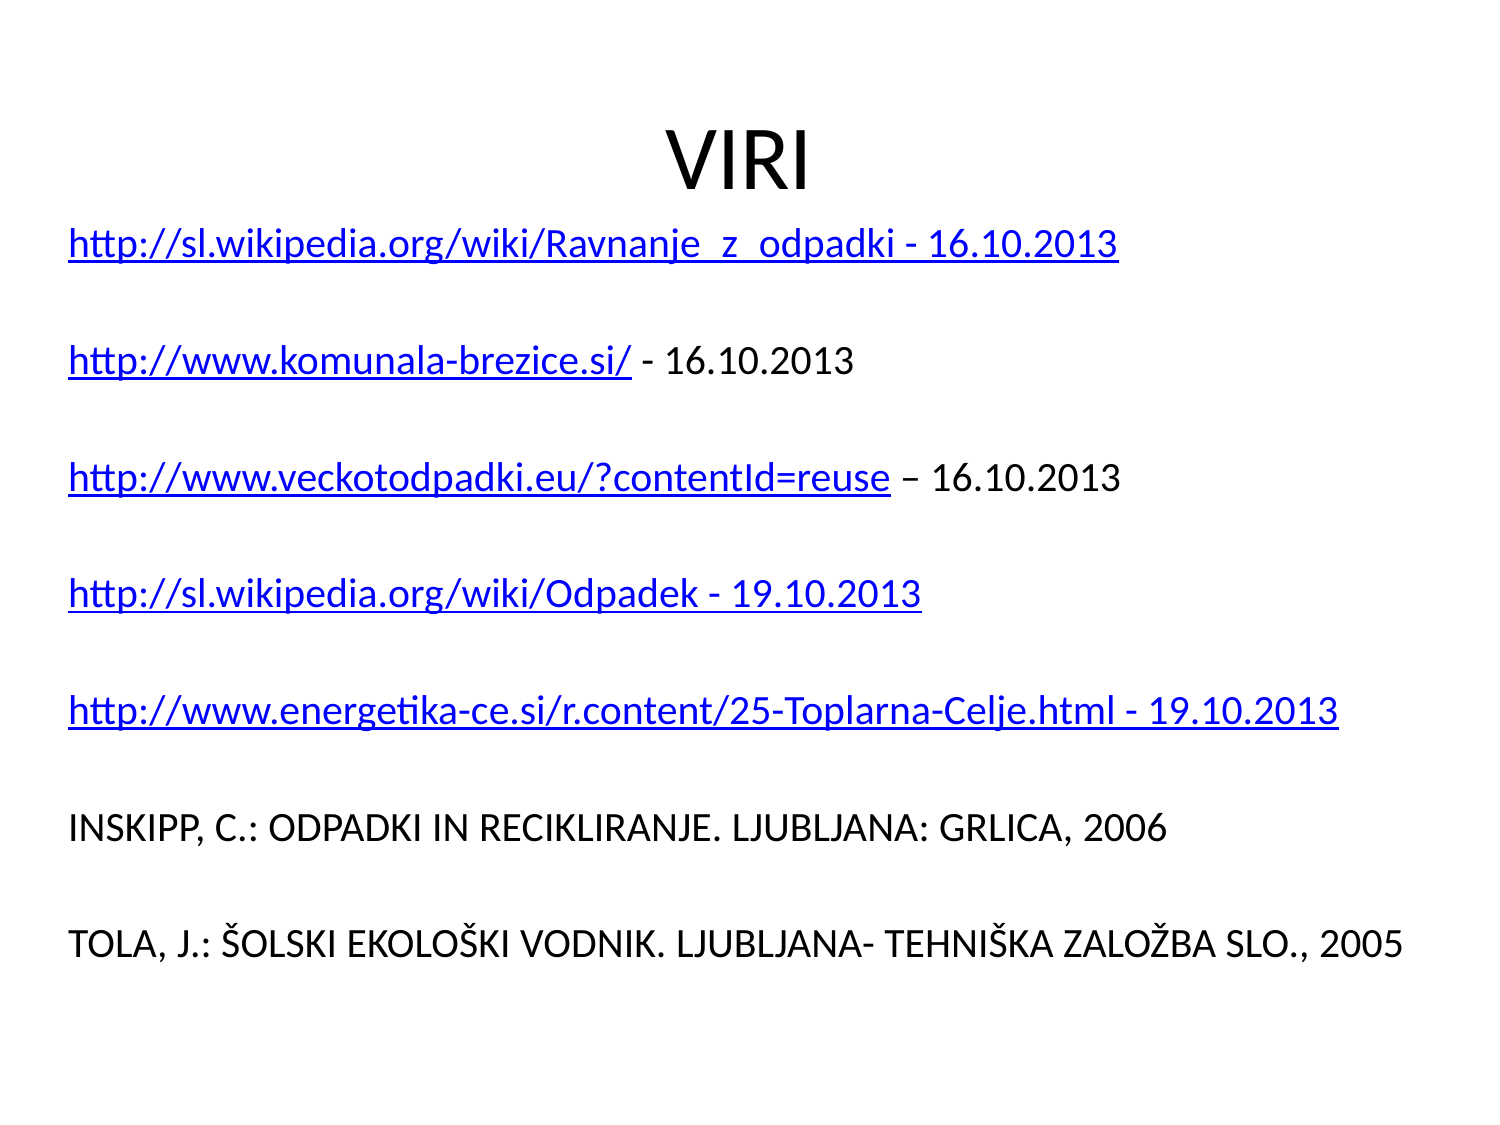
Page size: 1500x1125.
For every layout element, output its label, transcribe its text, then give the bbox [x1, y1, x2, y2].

list VIRI http://sl.wikipedia.org/wiki/Ravnanje_z_odpadki - 16.10.2013 http://www.komunala-brezice.si/ - 16.10.2013 http://www.veckotodpadki.eu/?contentId=reuse – 16.10.2013 http://sl.wikipedia.org/wiki/Odpadek - 19.10.2013 http://www.energetika-ce.si/r.content/25-Toplarna-Celje.html - 19.10.2013 INSKIPP, C.: ODPADKI IN RECIKLIRANJE. LJUBLJANA: GRLICA, 2006 TOLA, J.: ŠOLSKI EKOLOŠKI VODNIK. LJUBLJANA- TEHNIŠKA ZALOŽBA SLO., 2005 [53, 90, 1425, 1005]
